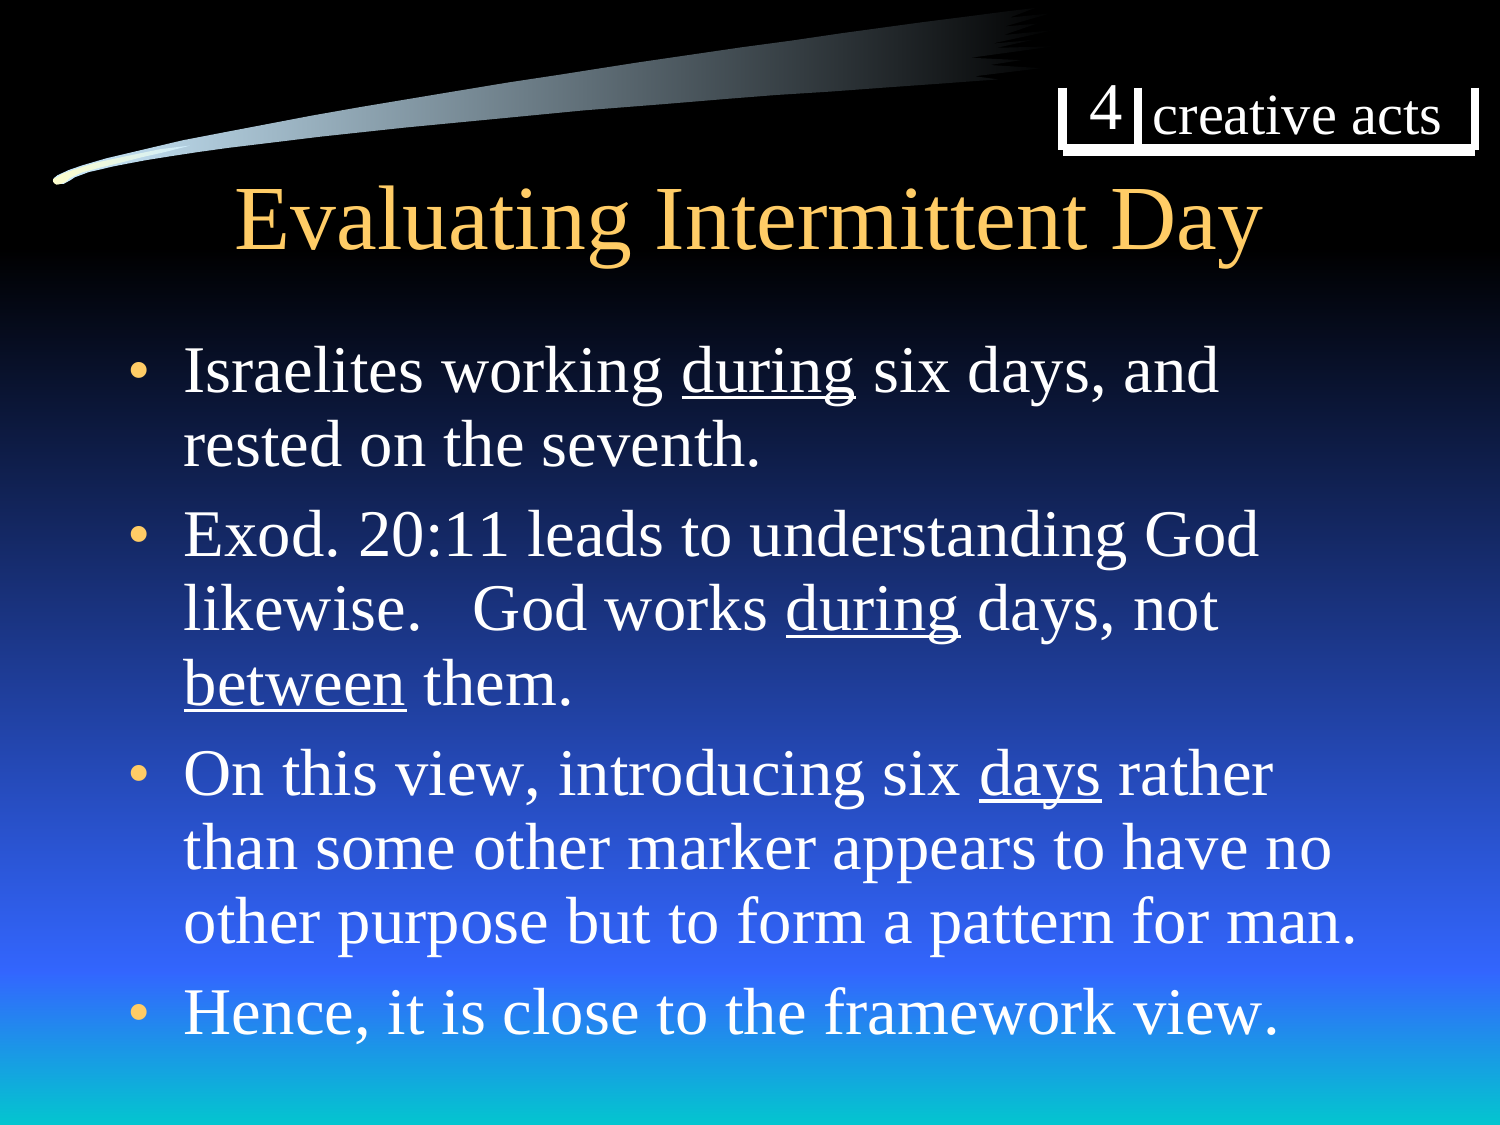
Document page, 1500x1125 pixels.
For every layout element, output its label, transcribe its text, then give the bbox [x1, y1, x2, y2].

title Evaluating Intermittent Day [112, 124, 1388, 313]
list Israelites working during six days, and rested on the seventh. Exod. 20:11 leads to understanding God likewise. God works during days, not between them. On this view, introducing six days rather than some other marker appears to have no other purpose but to form a pattern for man. Hence, it is close to the framework view. [112, 324, 1388, 1088]
text_box creative acts [1137, 75, 1488, 155]
text_box 4 [1074, 62, 1150, 152]
